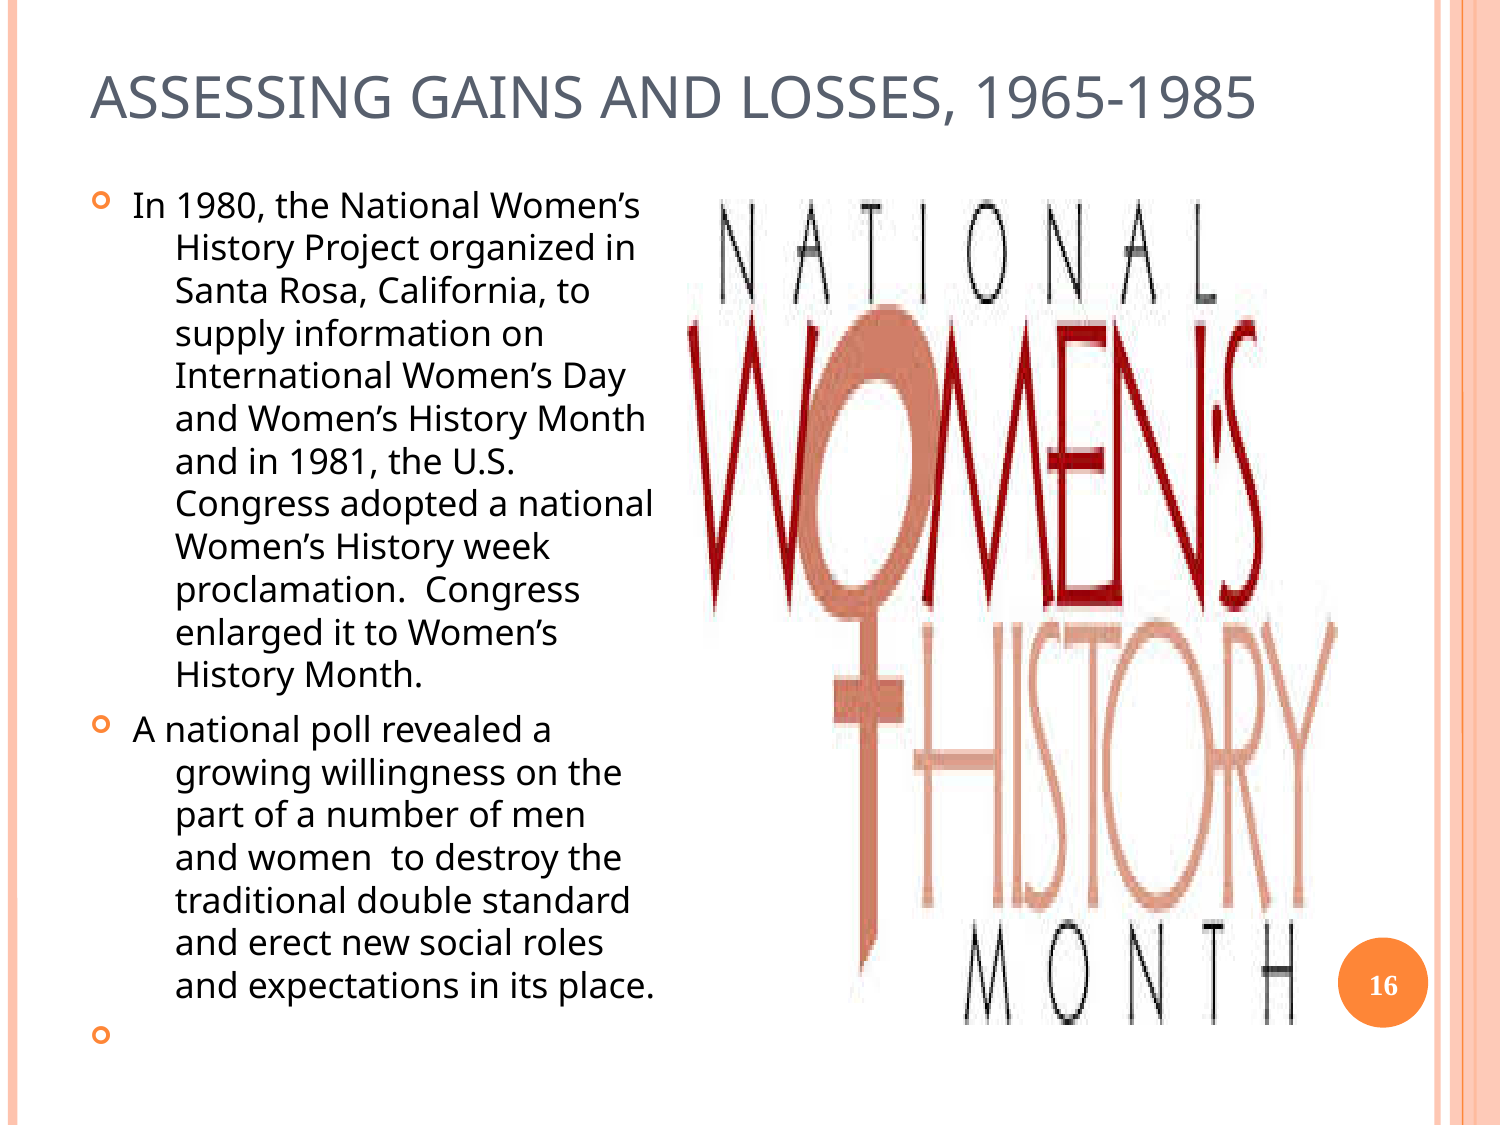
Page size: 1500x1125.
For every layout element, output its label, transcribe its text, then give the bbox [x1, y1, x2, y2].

list In 1980, the National Women’s History Project organized in Santa Rosa, California, to supply information on International Women’s Day and Women’s History Month and in 1981, the U.S. Congress adopted a national Women’s History week proclamation. Congress enlarged it to Women’s History Month. A national poll revealed a growing willingness on the part of a number of men and women to destroy the traditional double standard and erect new social roles and expectations in its place. [75, 174, 676, 1063]
picture [687, 200, 1338, 1026]
text_box [1333, 940, 1434, 1027]
title Assessing Gains and Losses, 1965-1985 [75, 45, 1300, 138]
